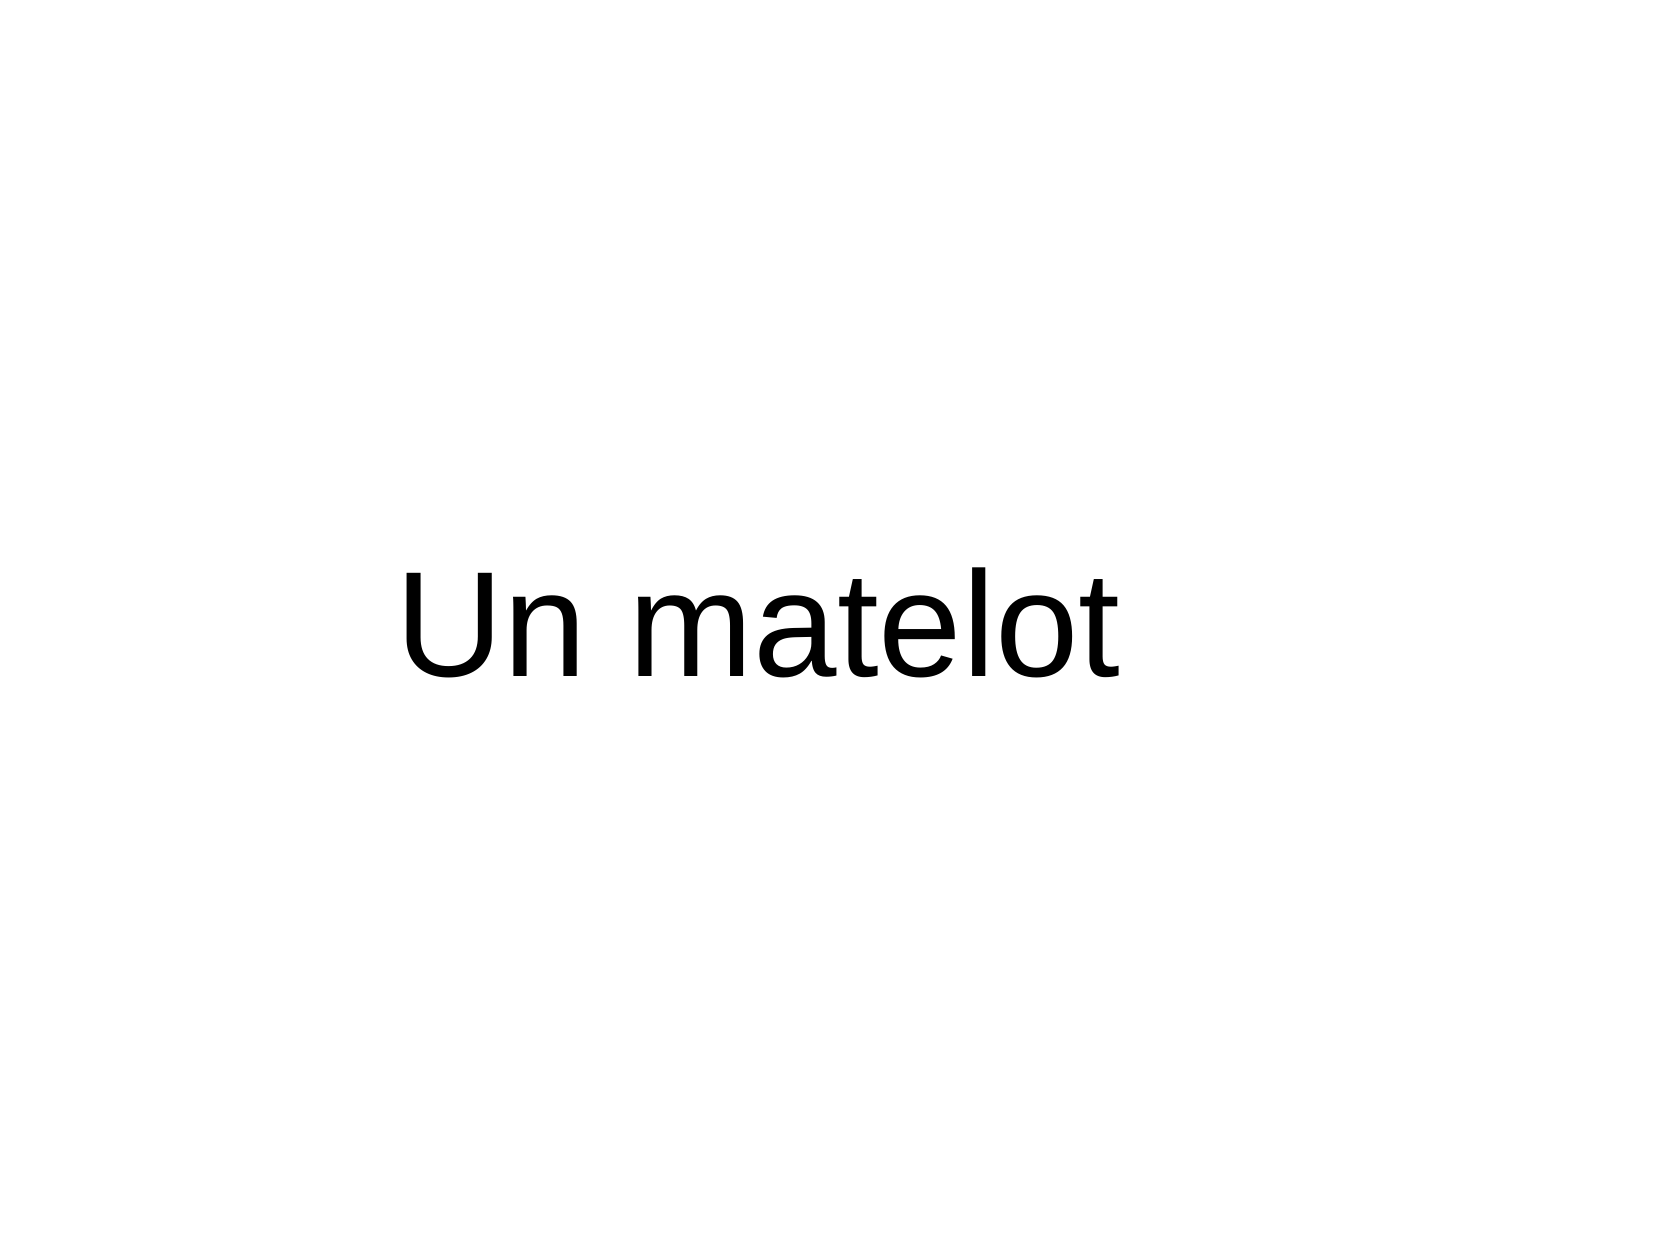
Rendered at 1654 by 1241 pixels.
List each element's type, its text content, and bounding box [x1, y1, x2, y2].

text_box Un matelot [380, 533, 1279, 717]
